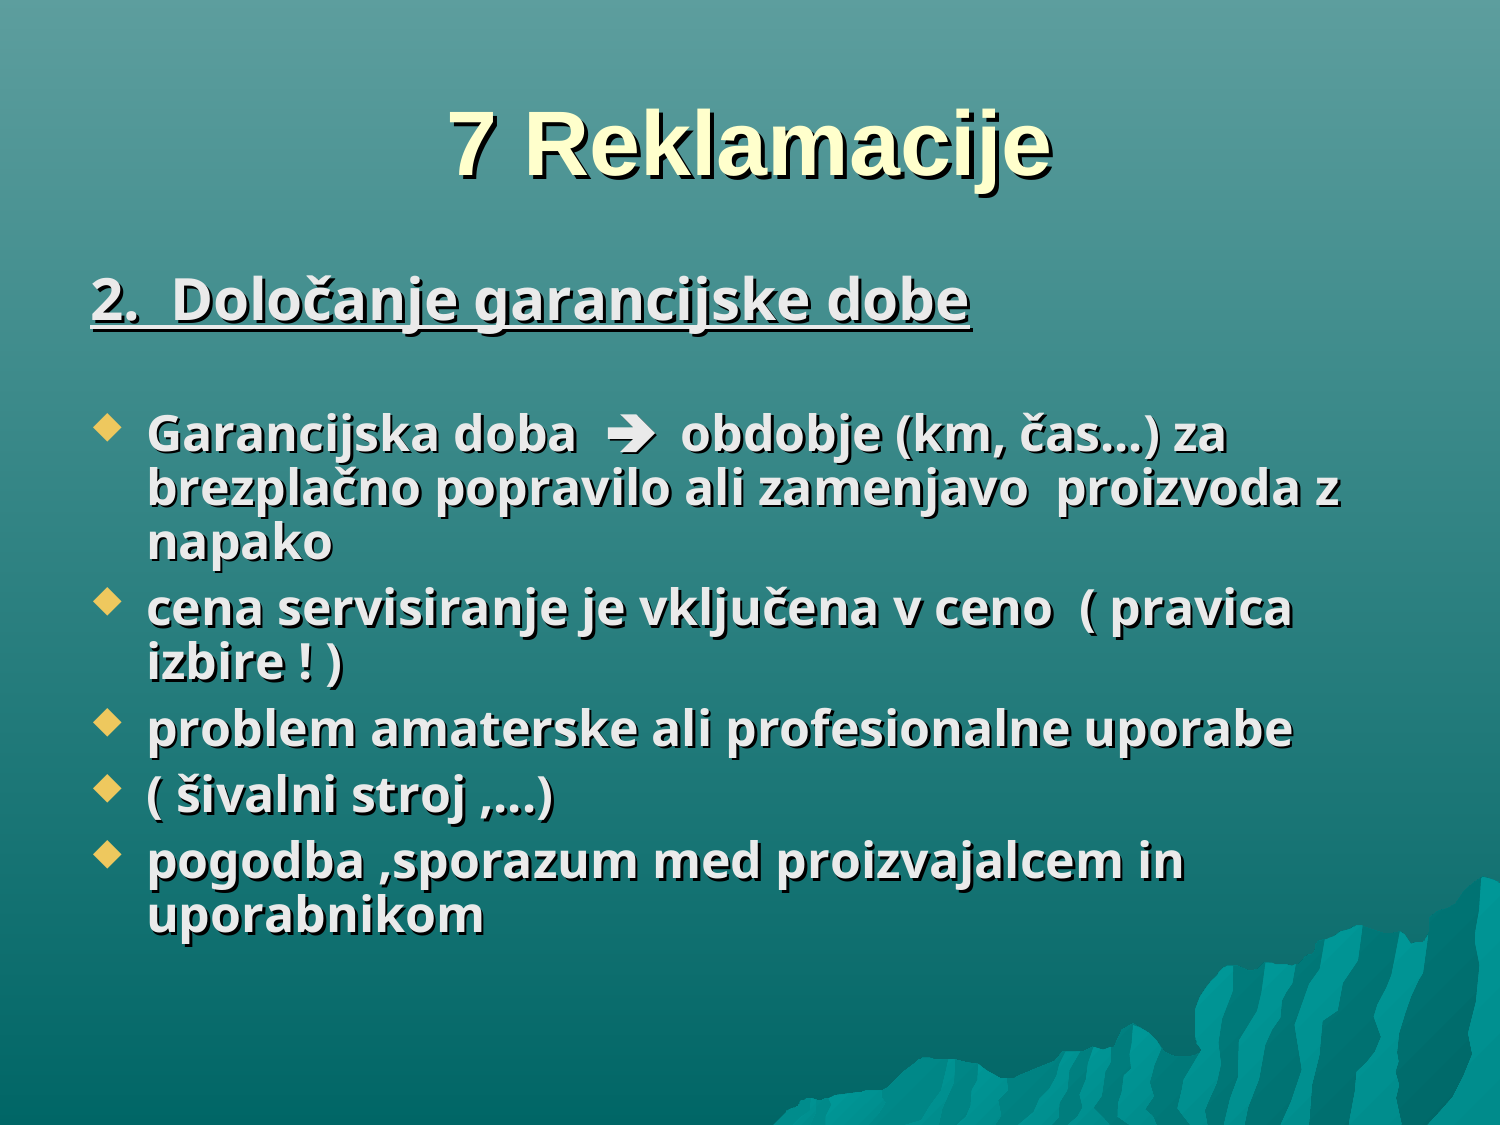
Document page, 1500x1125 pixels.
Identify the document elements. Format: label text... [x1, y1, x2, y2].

list 2. Določanje garancijske dobe Garancijska doba  obdobje (km, čas...) za brezplačno popravilo ali zamenjavo proizvoda z napako cena servisiranje je vključena v ceno ( pravica izbire ! ) problem amaterske ali profesionalne uporabe ( šivalni stroj ,...) pogodba ,sporazum med proizvajalcem in uporabnikom [75, 262, 1426, 1006]
title 7 Reklamacije [75, 45, 1426, 233]
